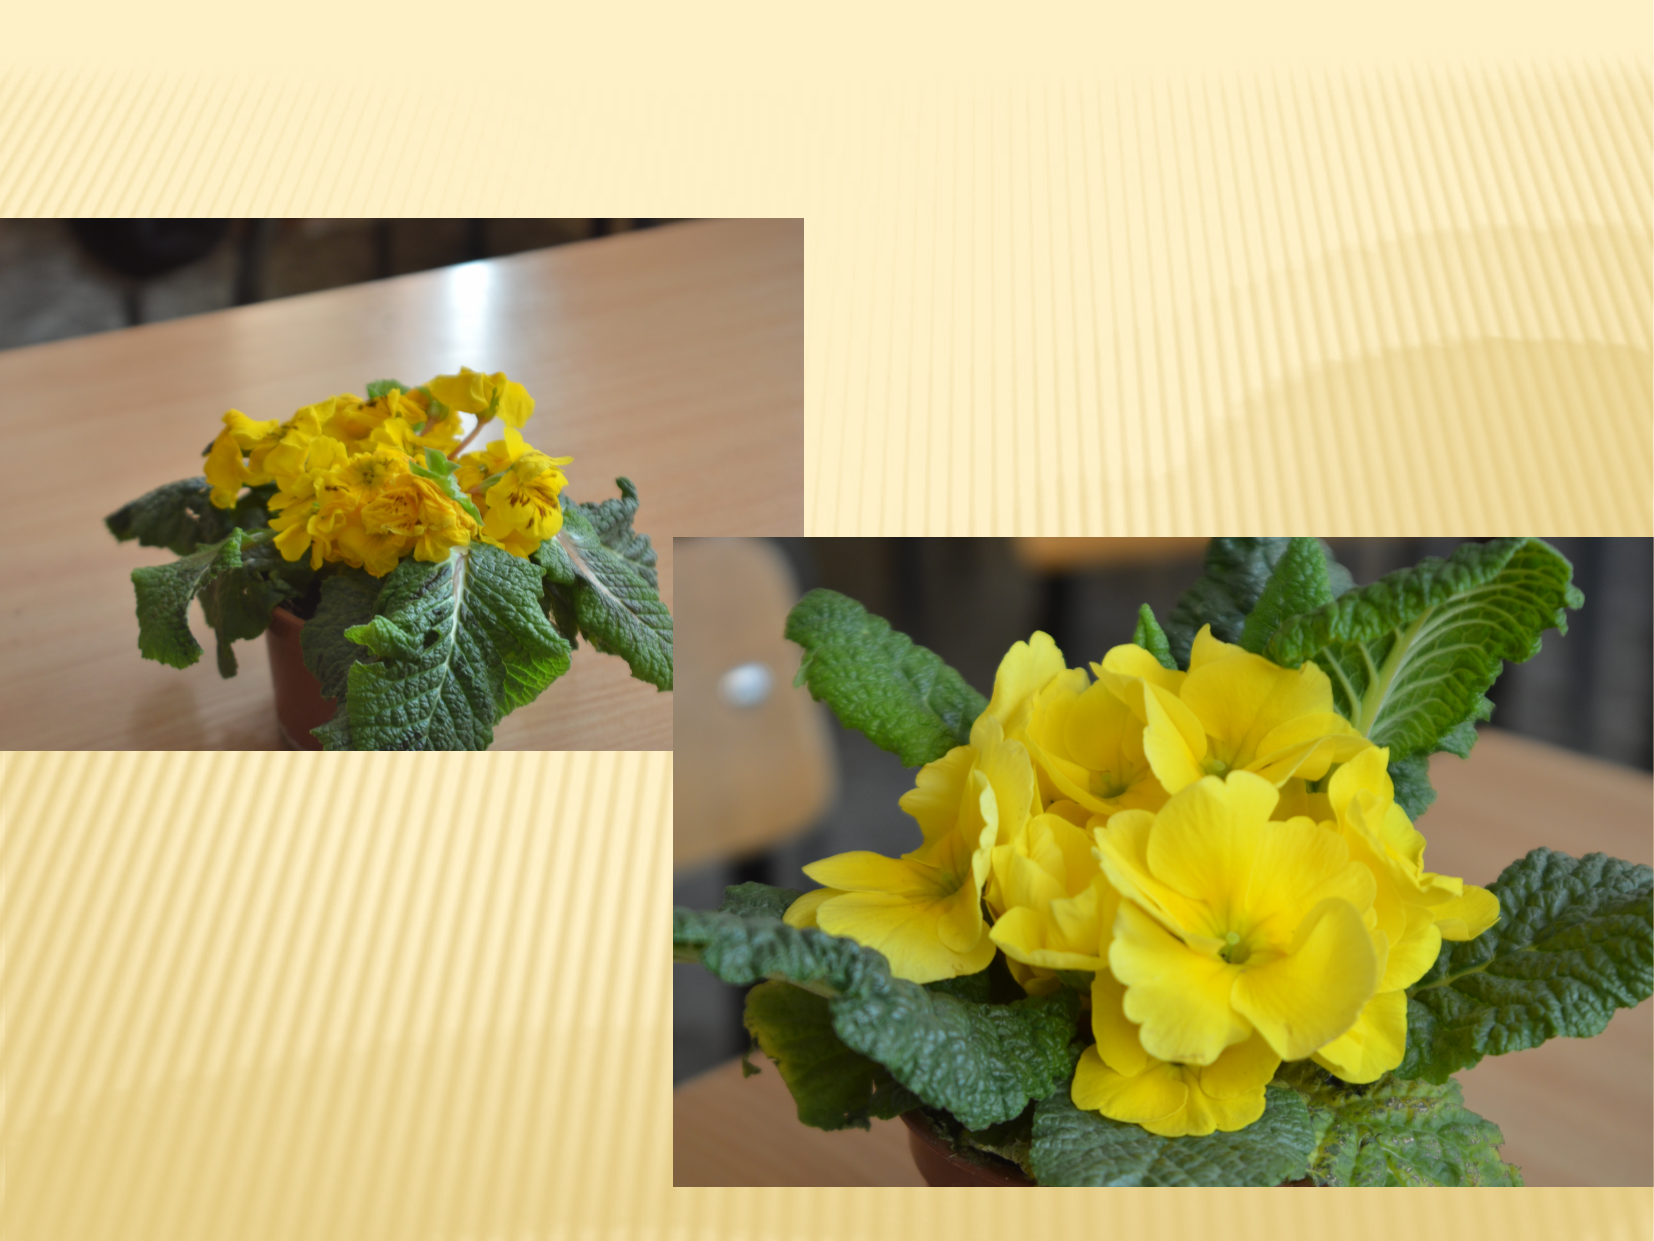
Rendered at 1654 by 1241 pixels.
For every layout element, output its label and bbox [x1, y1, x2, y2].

picture [0, 218, 1654, 1187]
